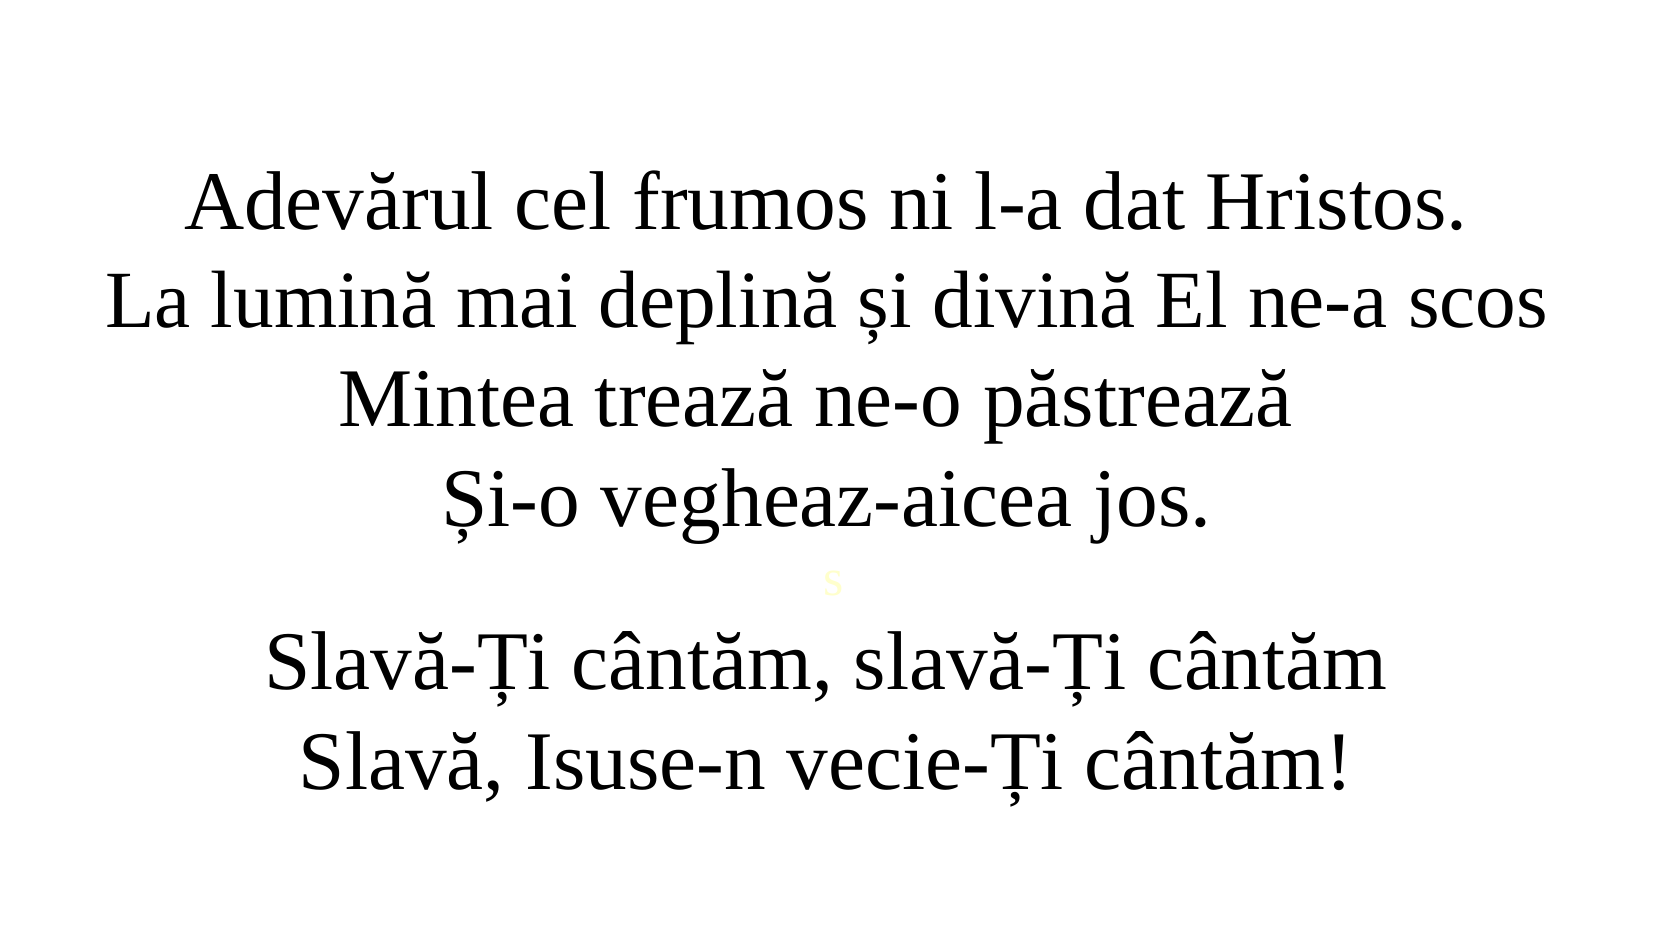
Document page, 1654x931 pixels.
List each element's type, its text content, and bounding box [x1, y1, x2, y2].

subtitle Adevărul cel frumos ni l-a dat Hristos. La lumină mai deplină și divină El ne-a scos Mintea trează ne-o păstrează Și-o vegheaz-aicea jos. s Slavă-Ți cântăm, slavă-Ți cântăm Slavă, Isuse-n vecie-Ți cântăm! [0, 138, 1654, 813]
